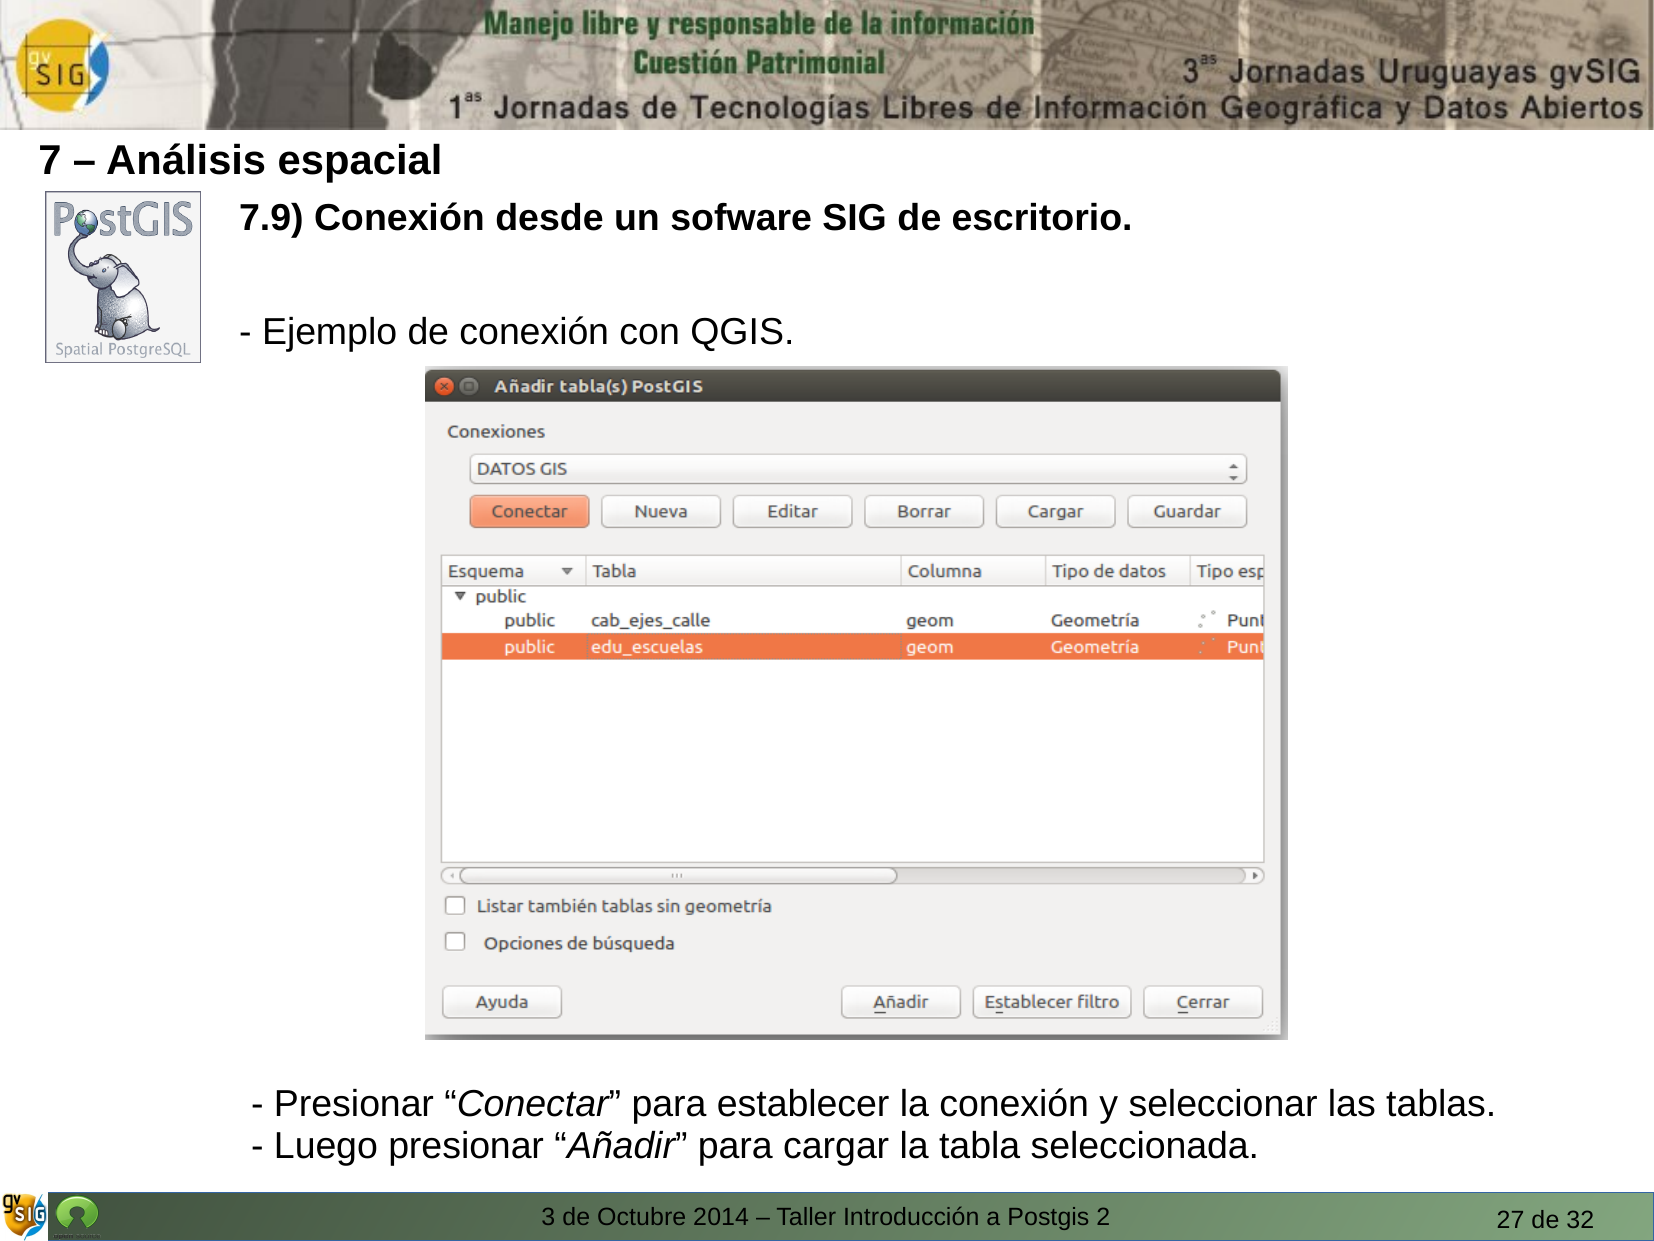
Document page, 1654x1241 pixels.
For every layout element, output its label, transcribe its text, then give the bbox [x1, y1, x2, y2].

text_box 3 de Octubre 2014 – Taller Introducción a Postgis 2 [107, 1192, 1654, 1241]
text_box - Presionar “Conectar” para establecer la conexión y seleccionar las tablas. - Luego presionar “Añadir” para cargar la tabla seleccionada. [236, 1074, 1595, 1174]
picture [0, 0, 1654, 130]
text_box 7.9) Conexión desde un sofware SIG de escritorio. [224, 188, 1619, 288]
text_box <número> de 32 [1481, 1198, 1654, 1241]
text_box 7 – Análisis espacial [23, 129, 1630, 192]
picture [0, 1192, 107, 1241]
picture [45, 191, 201, 363]
text_box - Ejemplo de conexión con QGIS. [224, 302, 1524, 398]
picture [405, 366, 1288, 1040]
